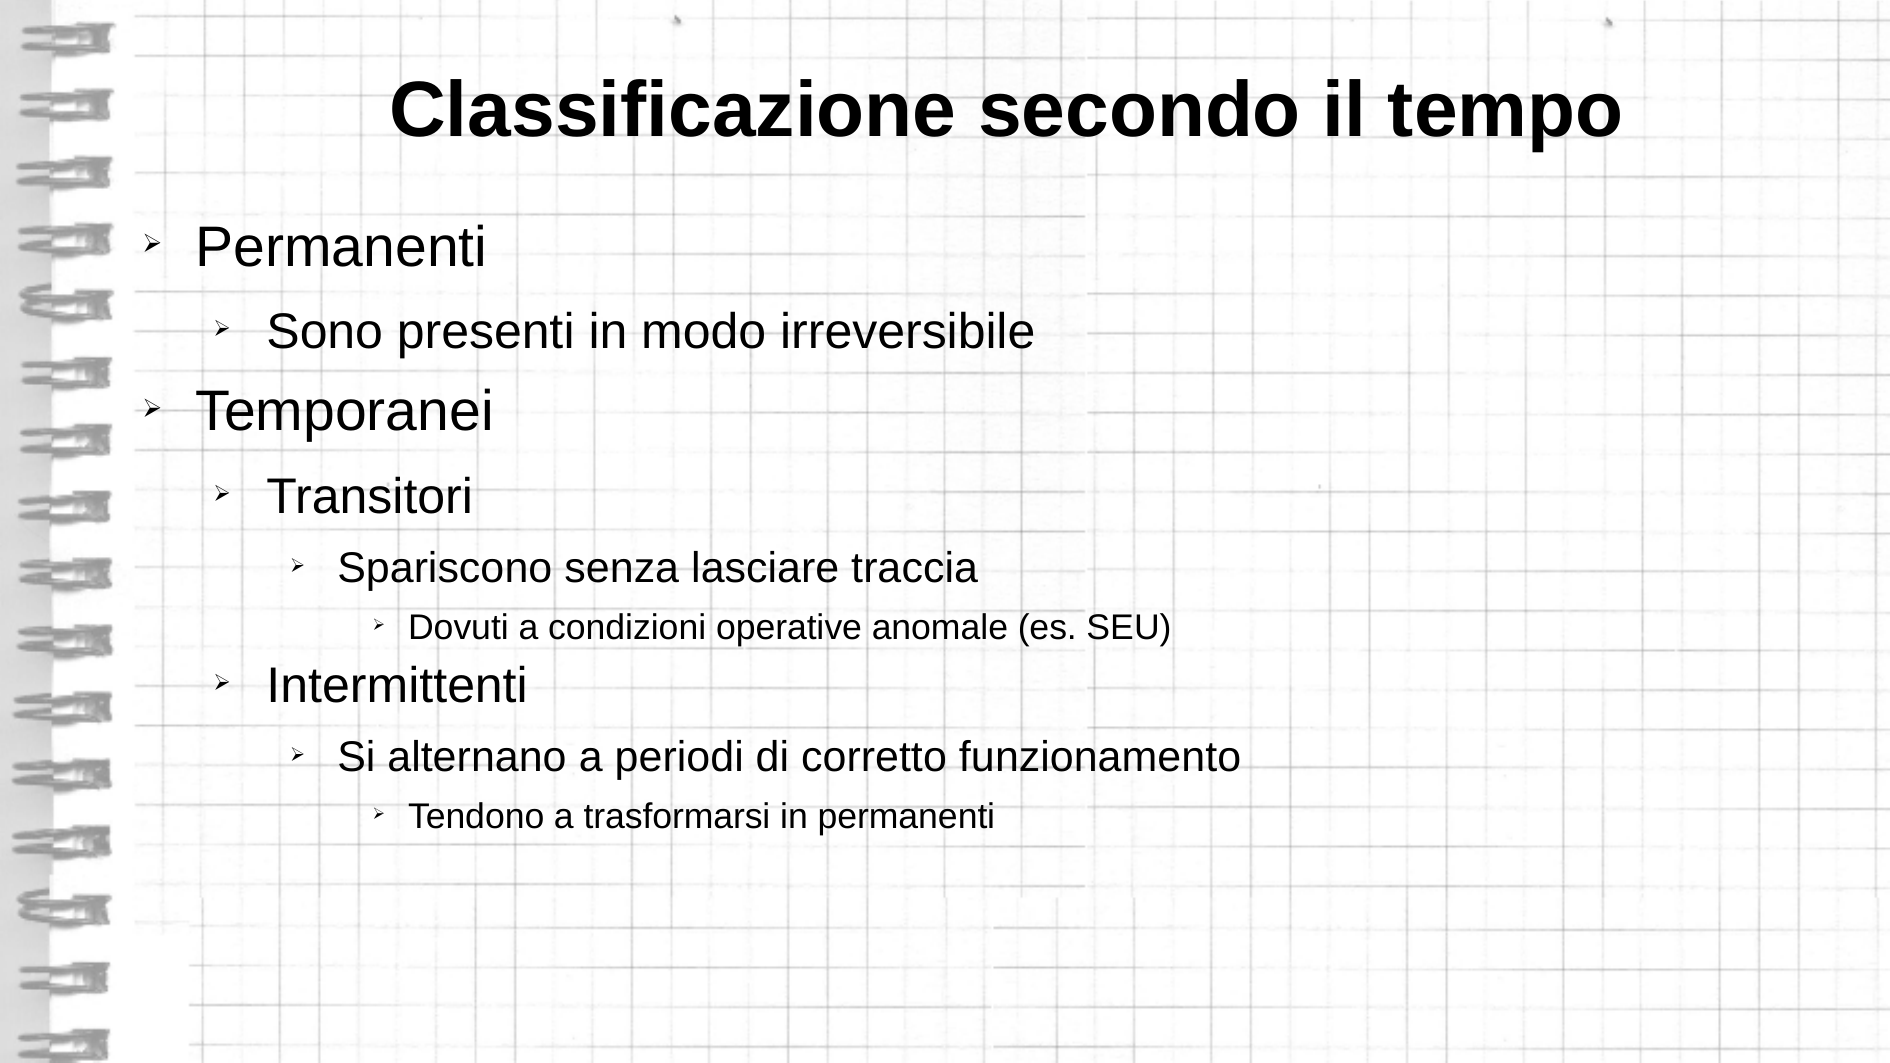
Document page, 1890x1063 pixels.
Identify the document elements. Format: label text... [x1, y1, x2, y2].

title Classificazione secondo il tempo [124, 20, 1890, 198]
picture [0, 0, 1890, 1063]
list Permanenti Sono presenti in modo irreversibile Temporanei Transitori Spariscono senza lasciare traccia Dovuti a condizioni operative anomale (es. SEU) Intermittenti Si alternano a periodi di corretto funzionamento Tendono a trasformarsi in permanenti [124, 214, 1890, 836]
